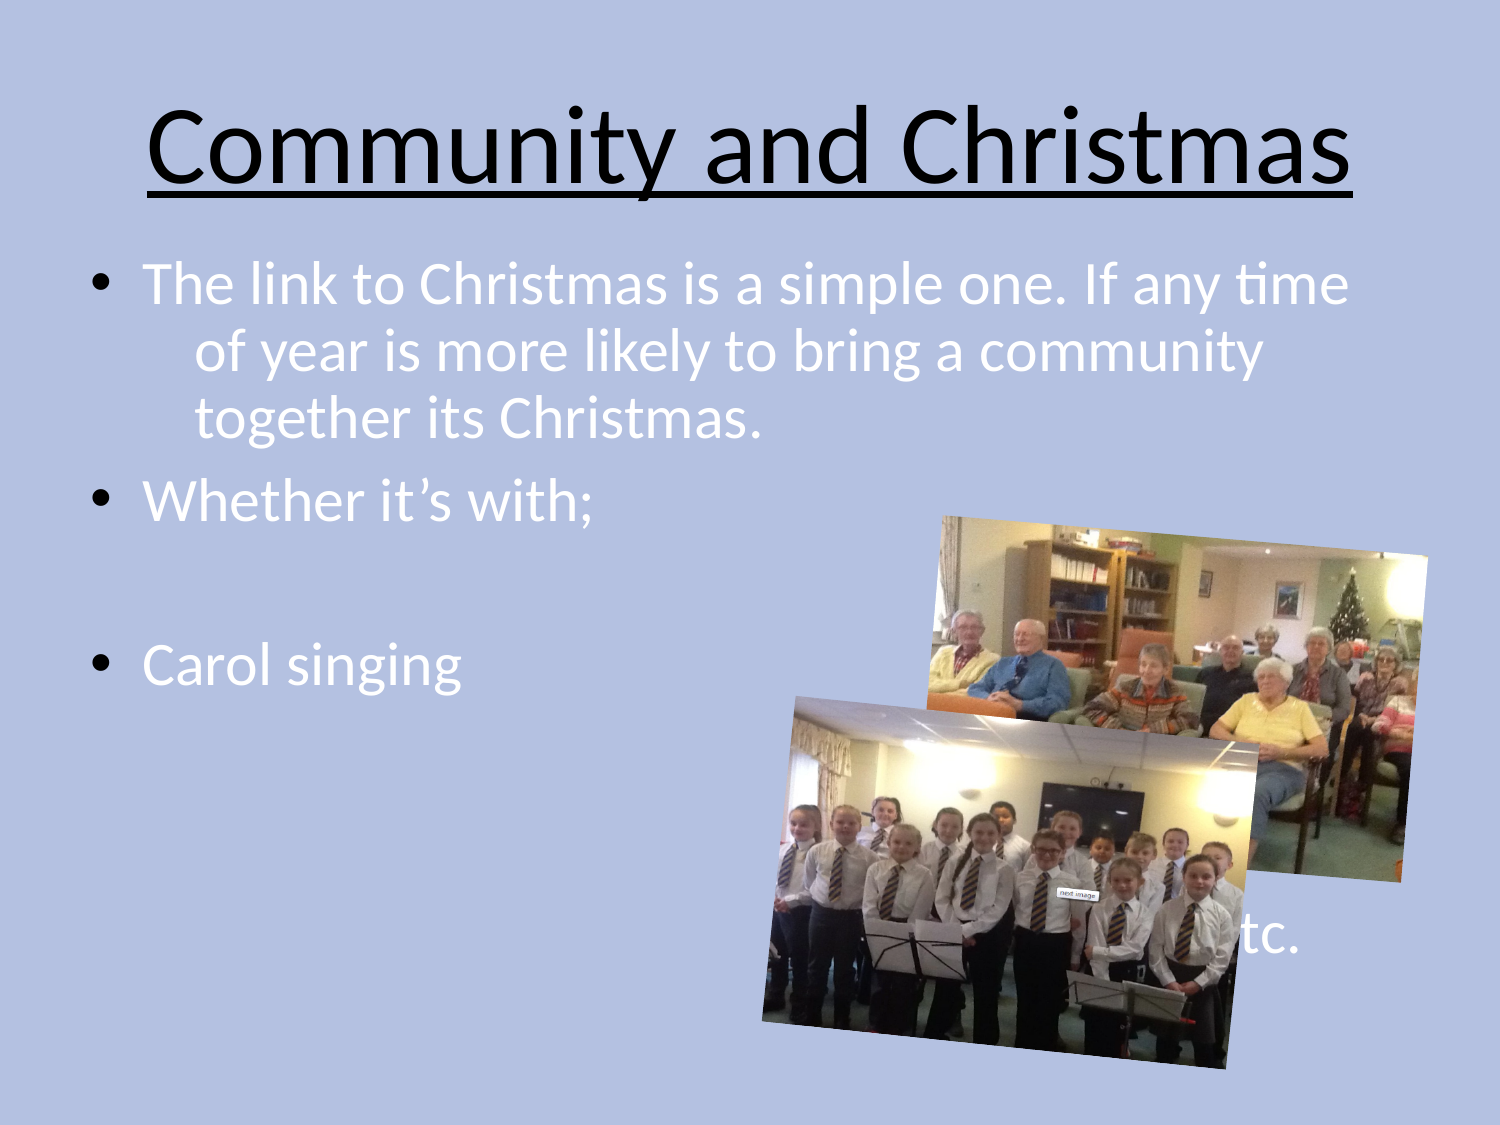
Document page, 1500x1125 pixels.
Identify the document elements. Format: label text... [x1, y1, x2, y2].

picture [761, 515, 1429, 1070]
list The link to Christmas is a simple one. If any time of year is more likely to bring a community together its Christmas. Whether it’s with; Carol singing Church Services Craft fairs Coffee mornings etc. [75, 243, 1426, 1083]
title Community and Christmas [75, 45, 1426, 233]
